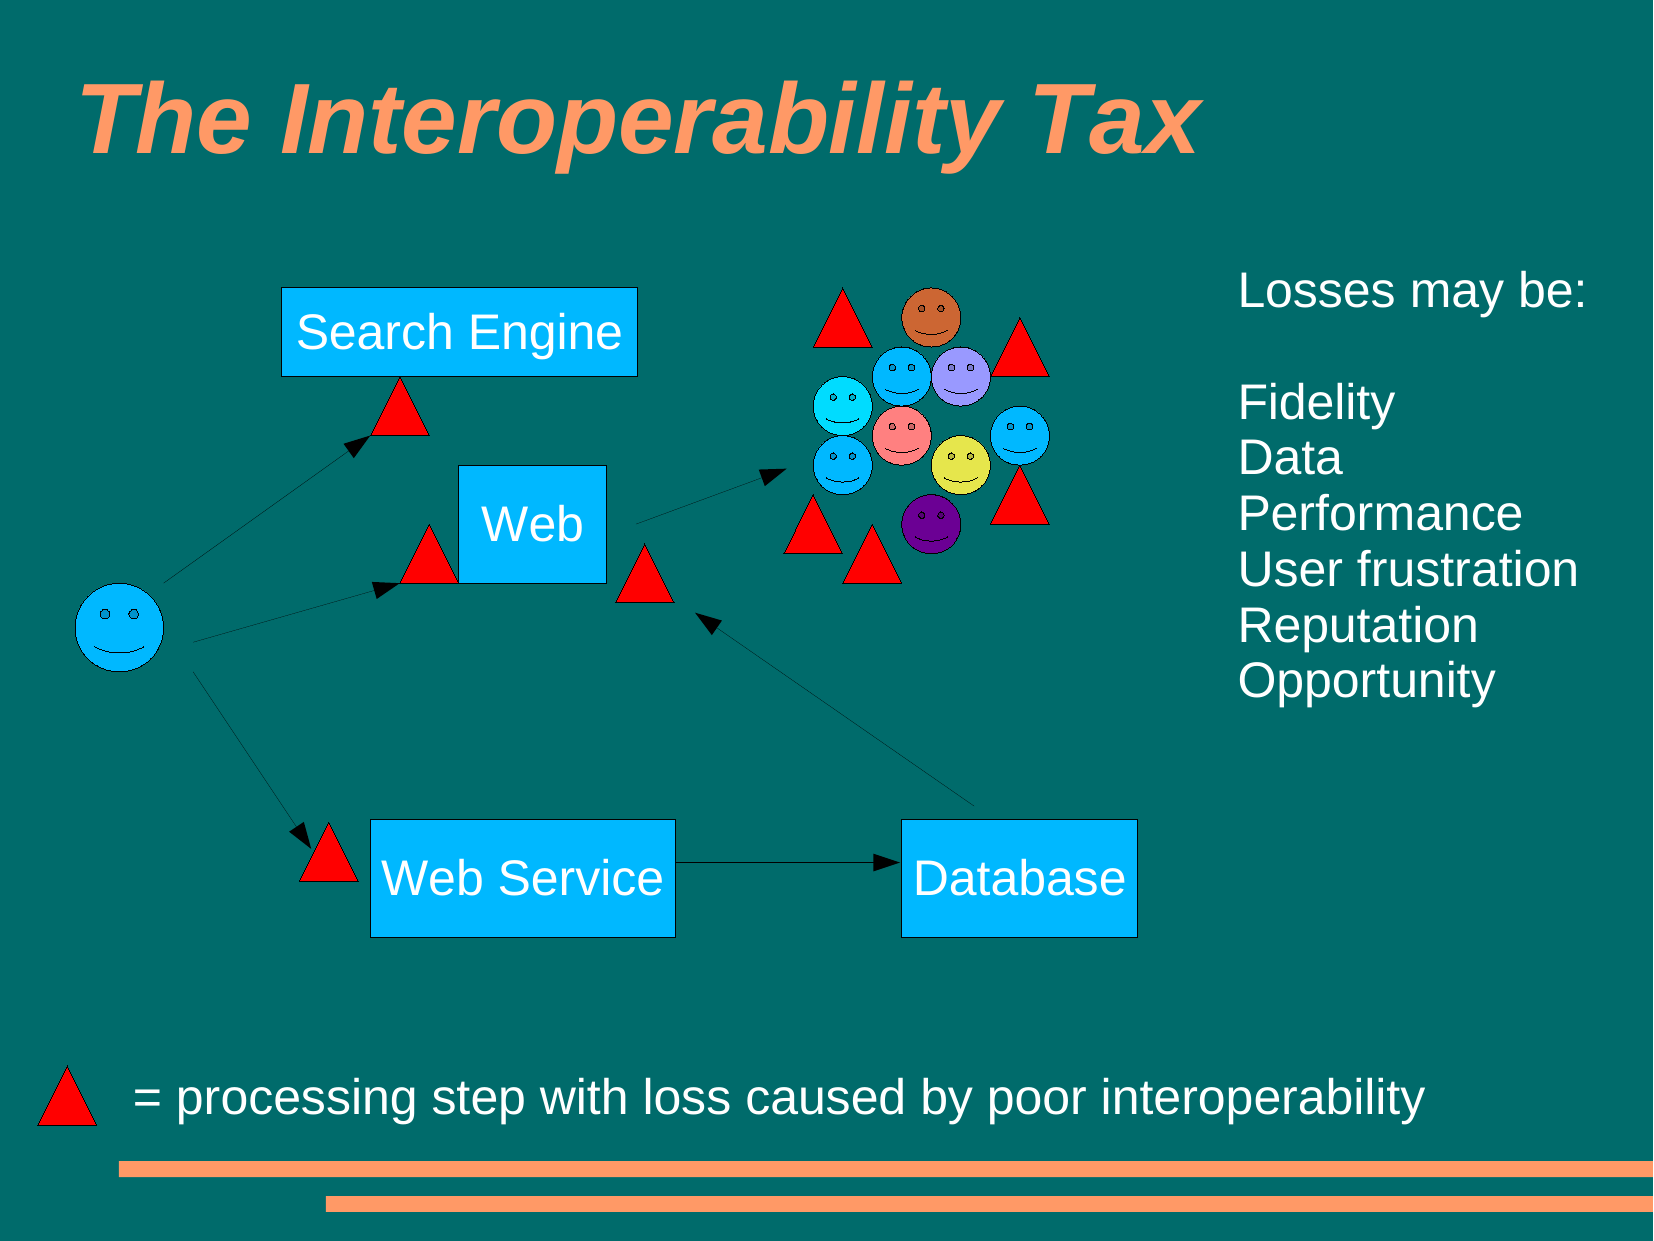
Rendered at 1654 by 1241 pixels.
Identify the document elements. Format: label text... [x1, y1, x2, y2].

text_box Web Service [370, 819, 676, 938]
text_box [813, 376, 873, 495]
text_box [37, 1065, 97, 1126]
text_box [901, 494, 961, 554]
text_box [75, 583, 164, 672]
text_box [990, 406, 1050, 525]
text_box Web [458, 465, 607, 584]
title The Interoperability Tax [75, 15, 1576, 223]
text_box [299, 822, 359, 882]
text_box Losses may be: Fidelity Data Performance User frustration Reputation Opportunity [1237, 262, 1598, 709]
text_box Search Engine [281, 287, 638, 377]
text_box [370, 376, 430, 436]
text_box [399, 524, 459, 584]
text_box [615, 543, 675, 603]
text_box [842, 524, 902, 584]
text_box [872, 317, 1050, 466]
text_box [931, 435, 991, 495]
text_box Database [901, 819, 1138, 938]
text_box = processing step with loss caused by poor interoperability [132, 1069, 1427, 1126]
text_box [783, 494, 843, 554]
text_box [813, 287, 873, 348]
text_box [901, 287, 961, 348]
